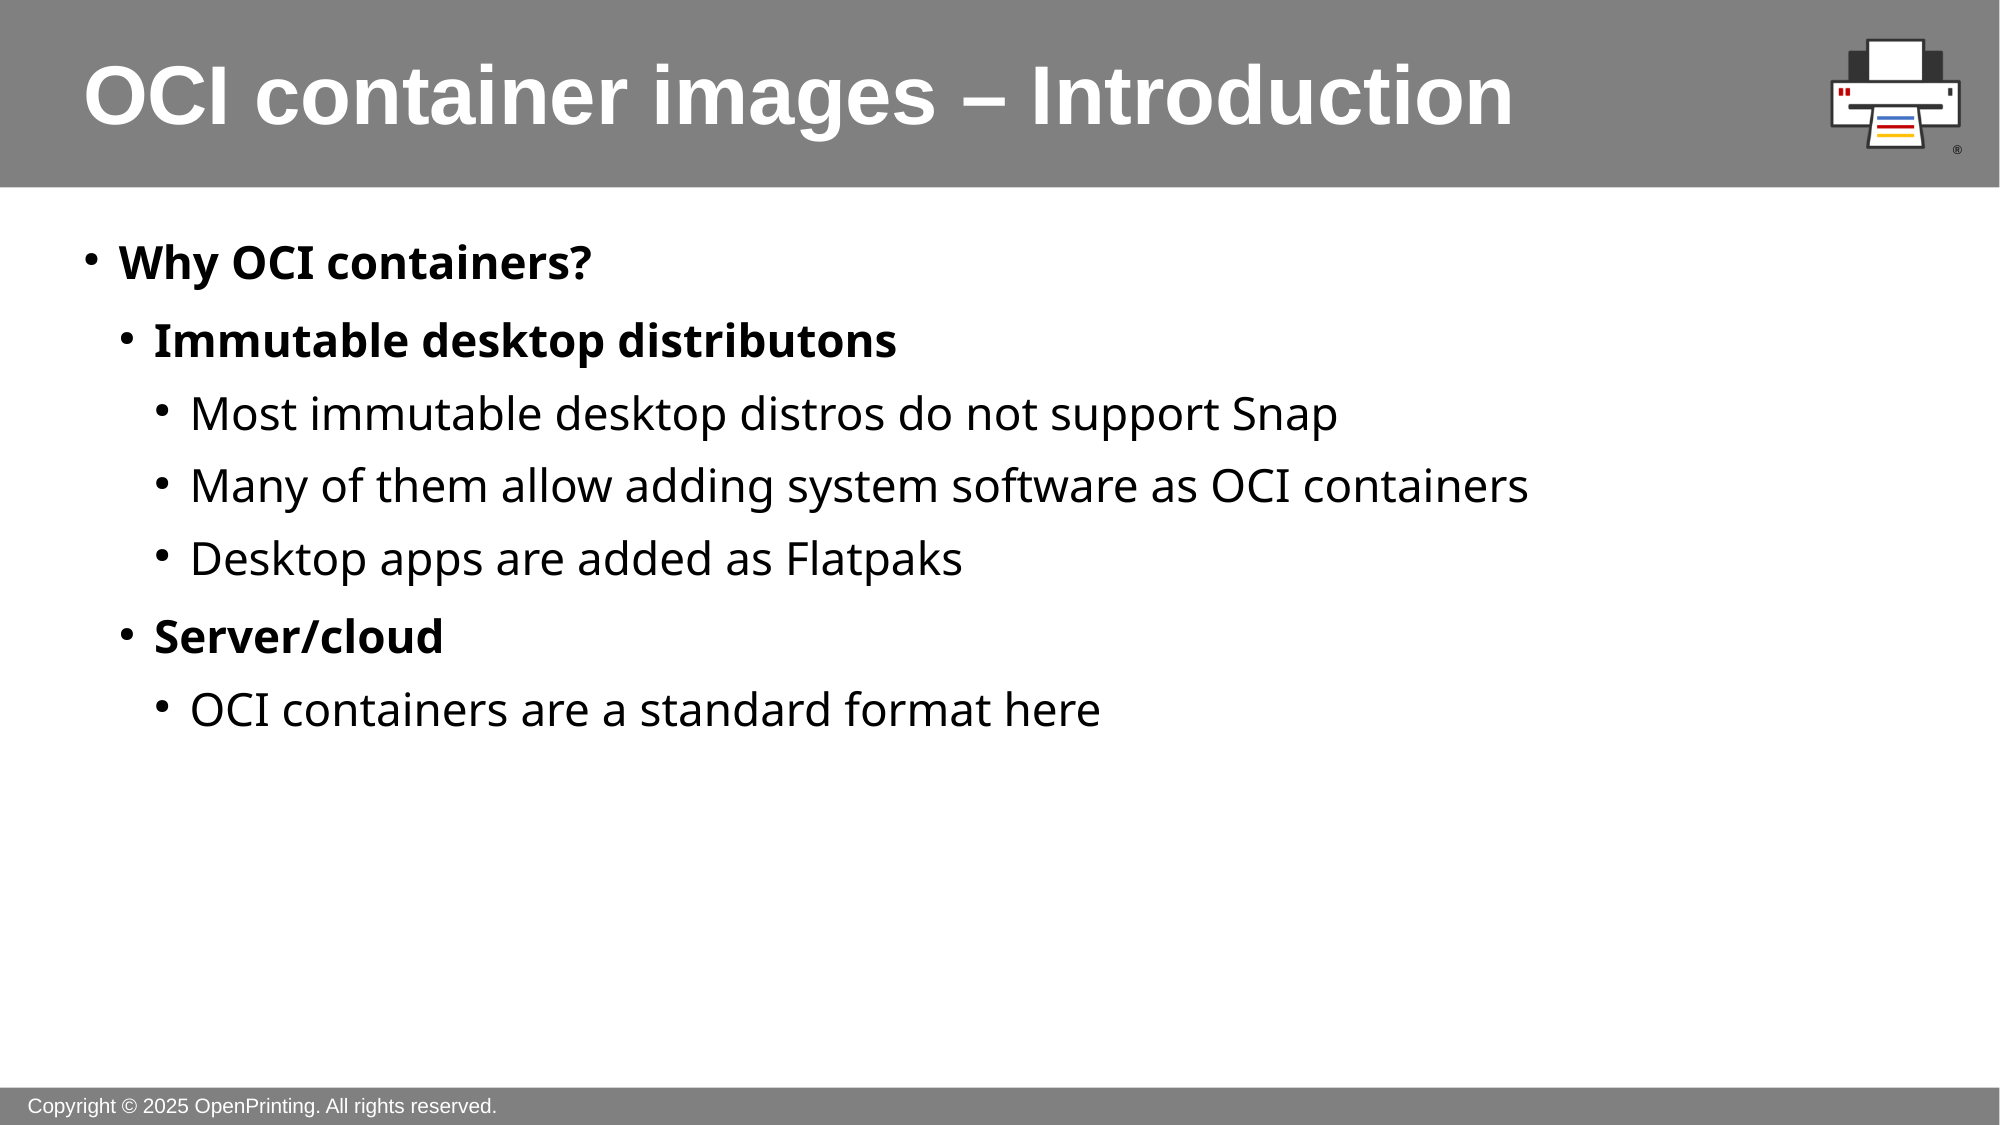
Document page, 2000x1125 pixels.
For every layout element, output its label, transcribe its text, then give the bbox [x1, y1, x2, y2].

list Why OCI containers? Immutable desktop distributons Most immutable desktop distros do not support Snap Many of them allow adding system software as OCI containers Desktop apps are added as Flatpaks Server/cloud OCI containers are a standard format here [75, 224, 1936, 1067]
title OCI container images – Introduction [75, 7, 1786, 175]
picture [1825, 33, 1966, 154]
